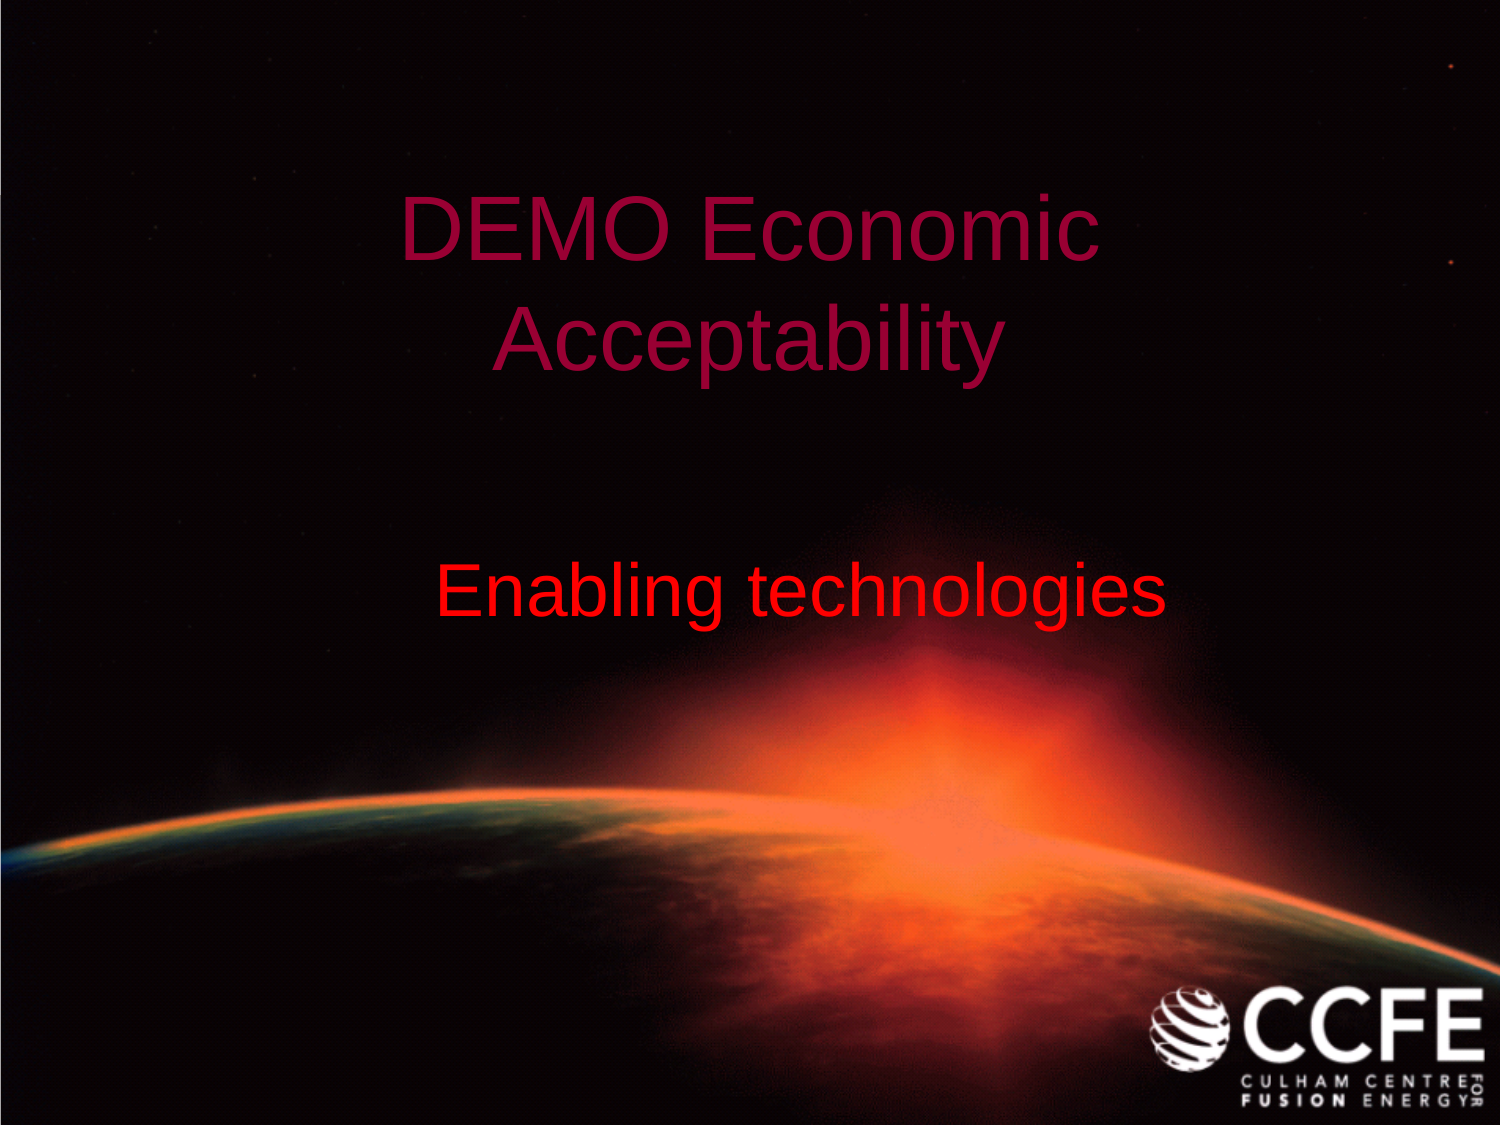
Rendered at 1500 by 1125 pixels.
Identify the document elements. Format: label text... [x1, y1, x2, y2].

text_box DEMO Economic Acceptability [112, 90, 1388, 469]
picture [0, 0, 1500, 1125]
text_box Enabling technologies [200, 534, 1382, 664]
